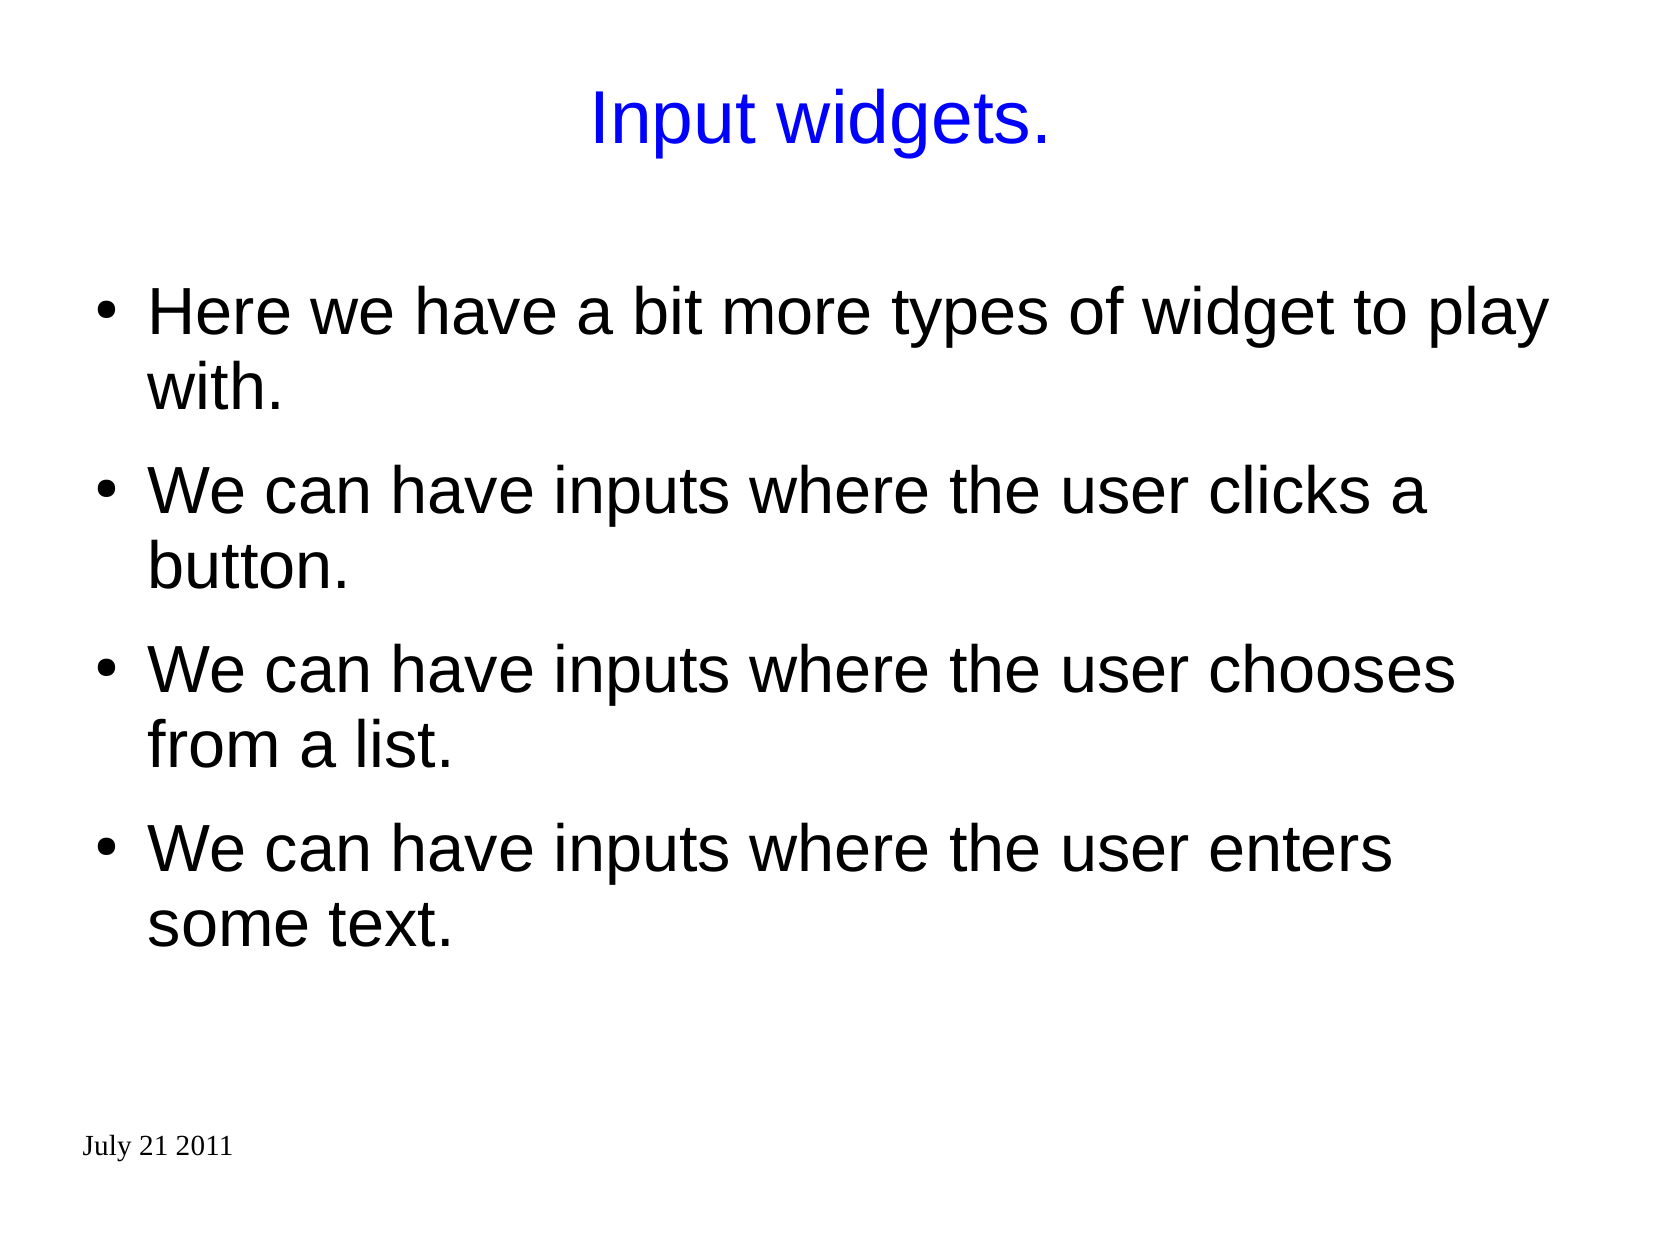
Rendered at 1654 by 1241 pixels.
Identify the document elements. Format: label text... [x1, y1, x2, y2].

title Input widgets. [76, 58, 1565, 178]
list Here we have a bit more types of widget to play with. We can have inputs where the user clicks a button. We can have inputs where the user chooses from a list. We can have inputs where the user enters some text. [76, 274, 1565, 1093]
